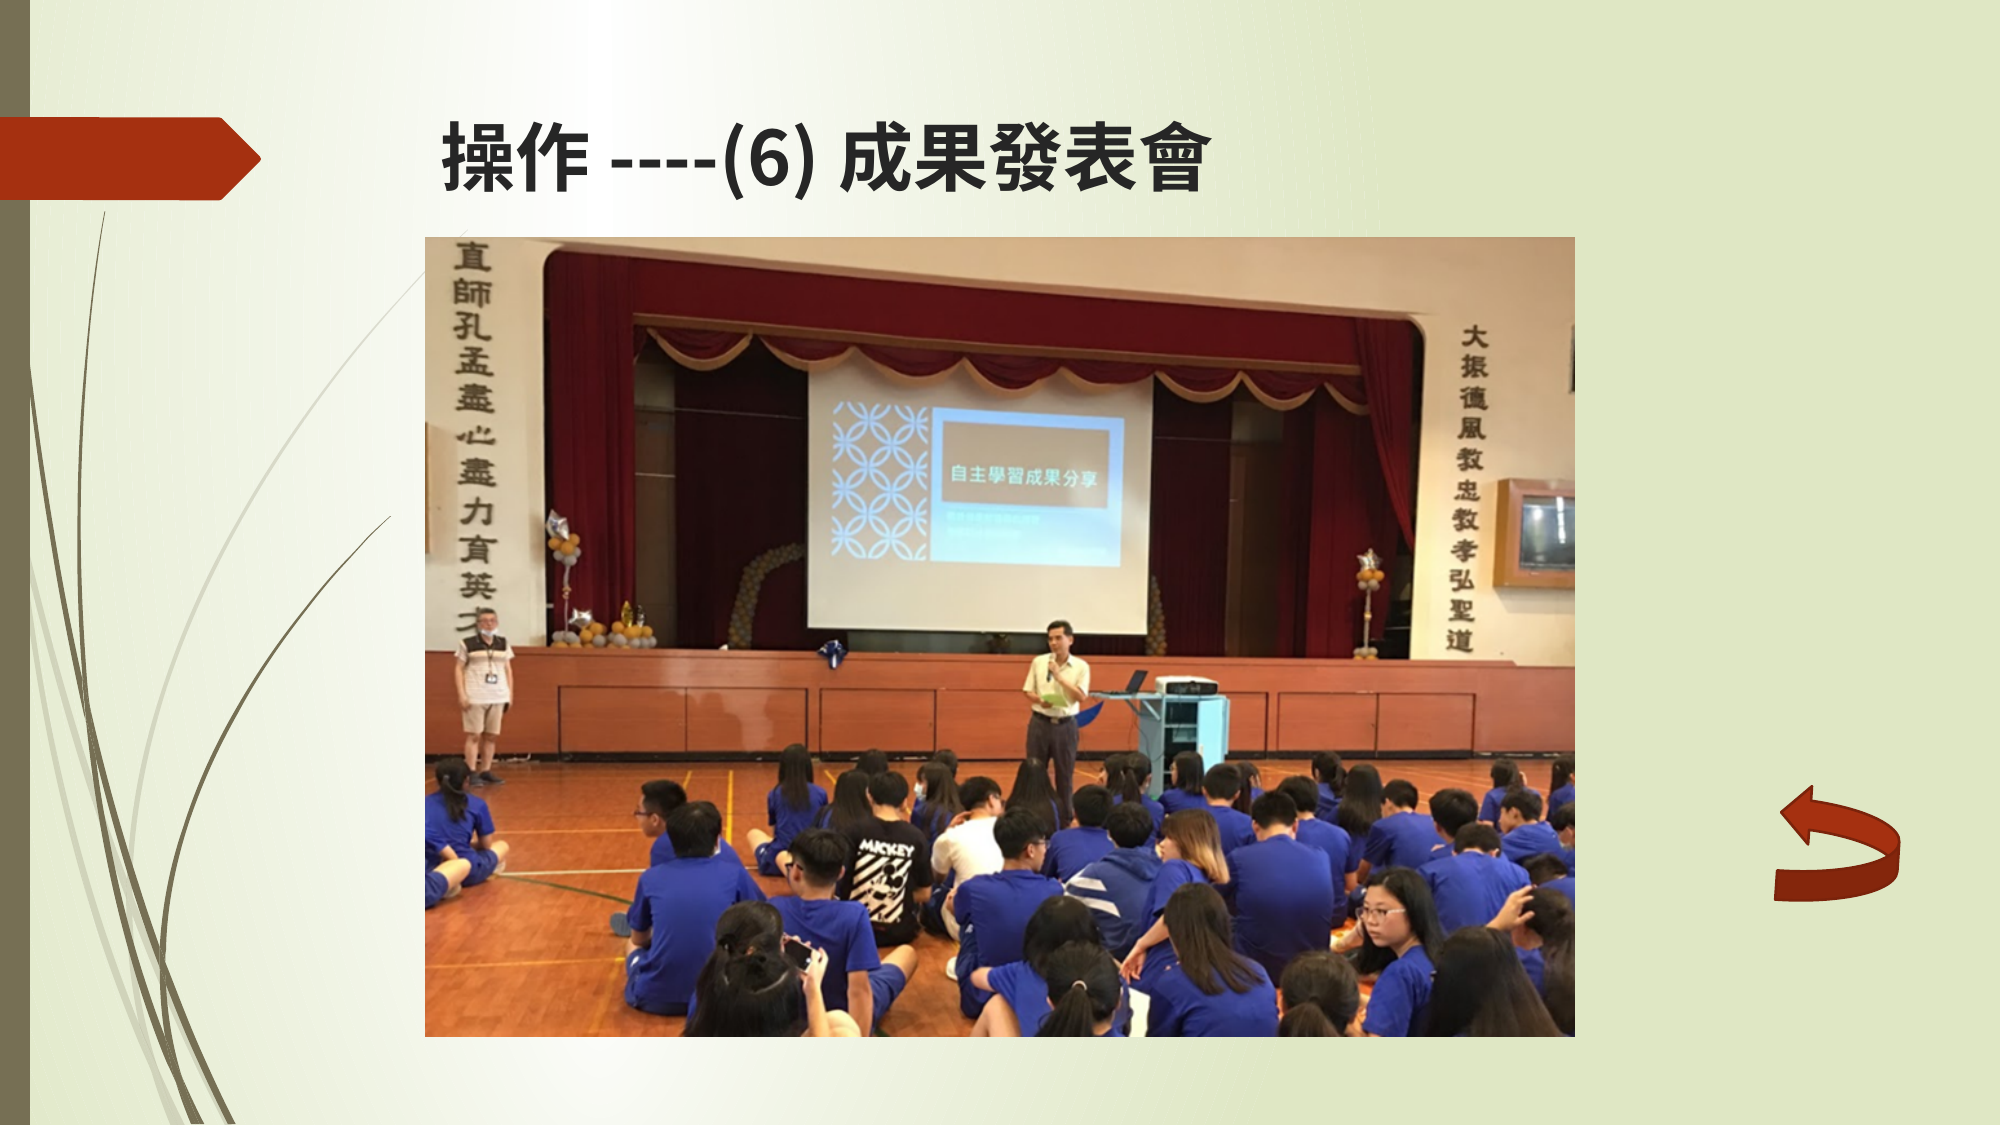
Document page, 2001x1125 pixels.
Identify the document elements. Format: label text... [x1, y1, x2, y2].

picture [425, 237, 1575, 1037]
text_box [1775, 786, 1900, 901]
title 操作----(6)成果發表會 [425, 102, 1888, 313]
